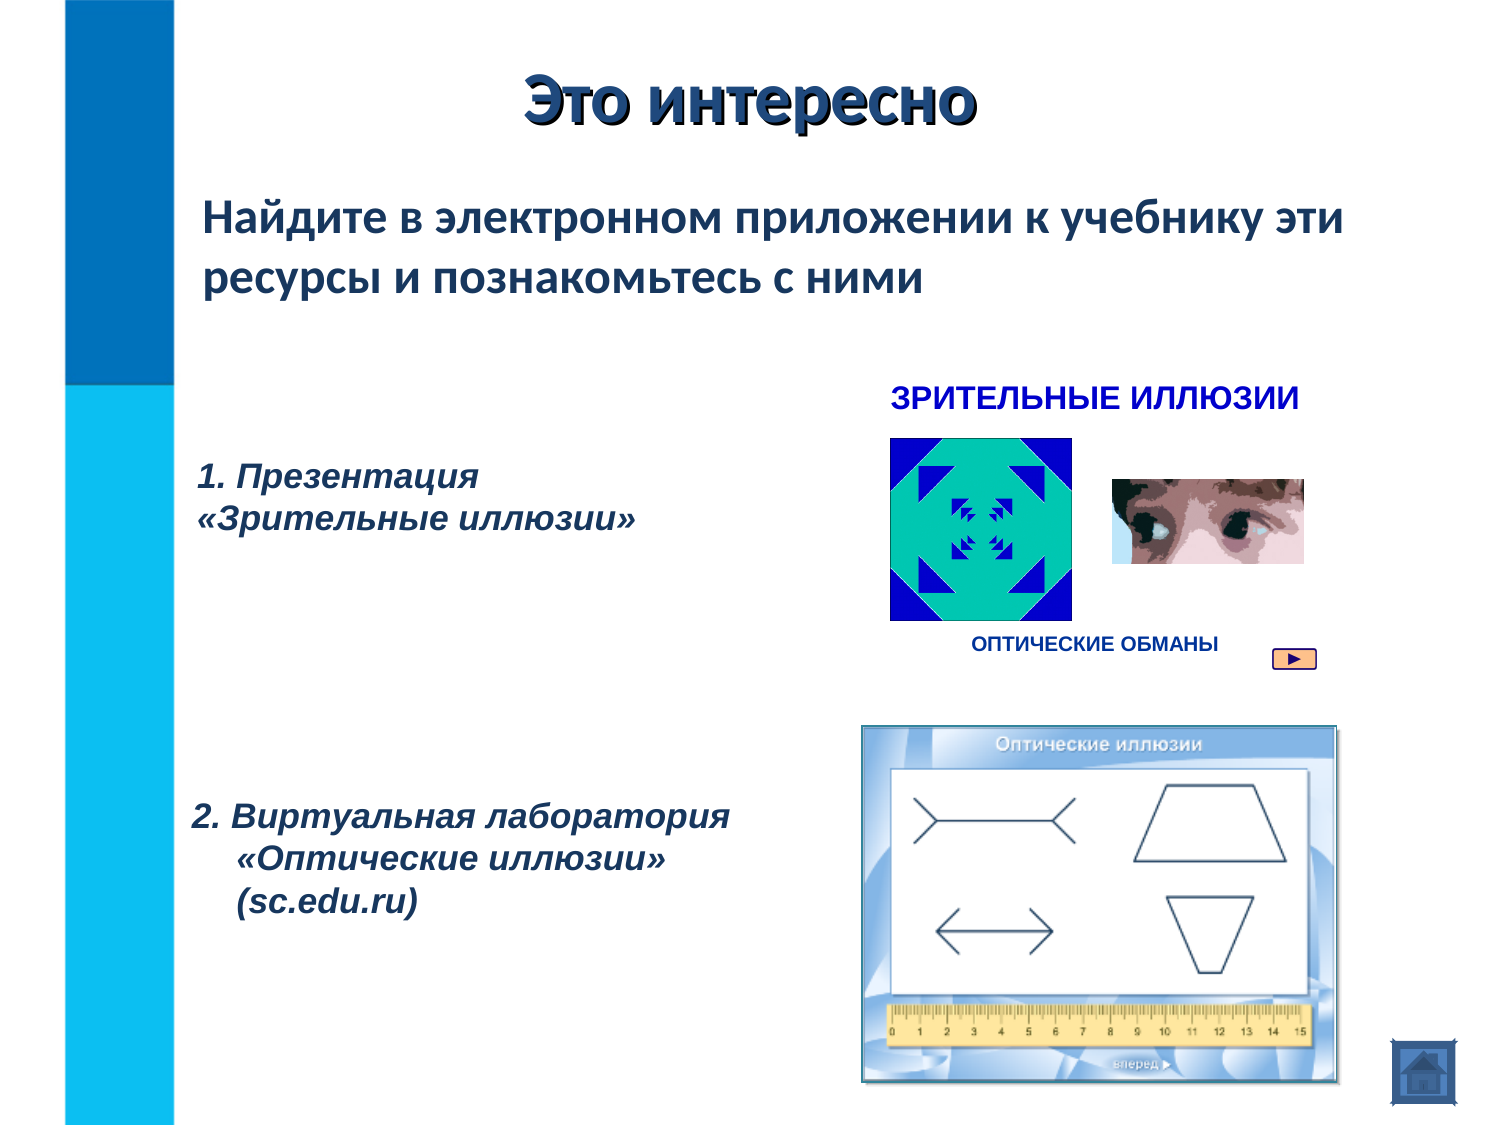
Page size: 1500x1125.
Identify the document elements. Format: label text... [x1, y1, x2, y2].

text_box 2. Виртуальная лаборатория «Оптические иллюзии» (sc.edu.ru) [177, 785, 839, 929]
picture [0, 0, 1500, 1125]
text_box Презентация «Зрительные иллюзии» [182, 445, 827, 546]
text_box Найдите в электронном приложении к учебнику эти ресурсы и познакомьтесь с ними [187, 175, 1454, 312]
text_box [1396, 1042, 1454, 1102]
title Это интересно [75, 0, 1426, 188]
